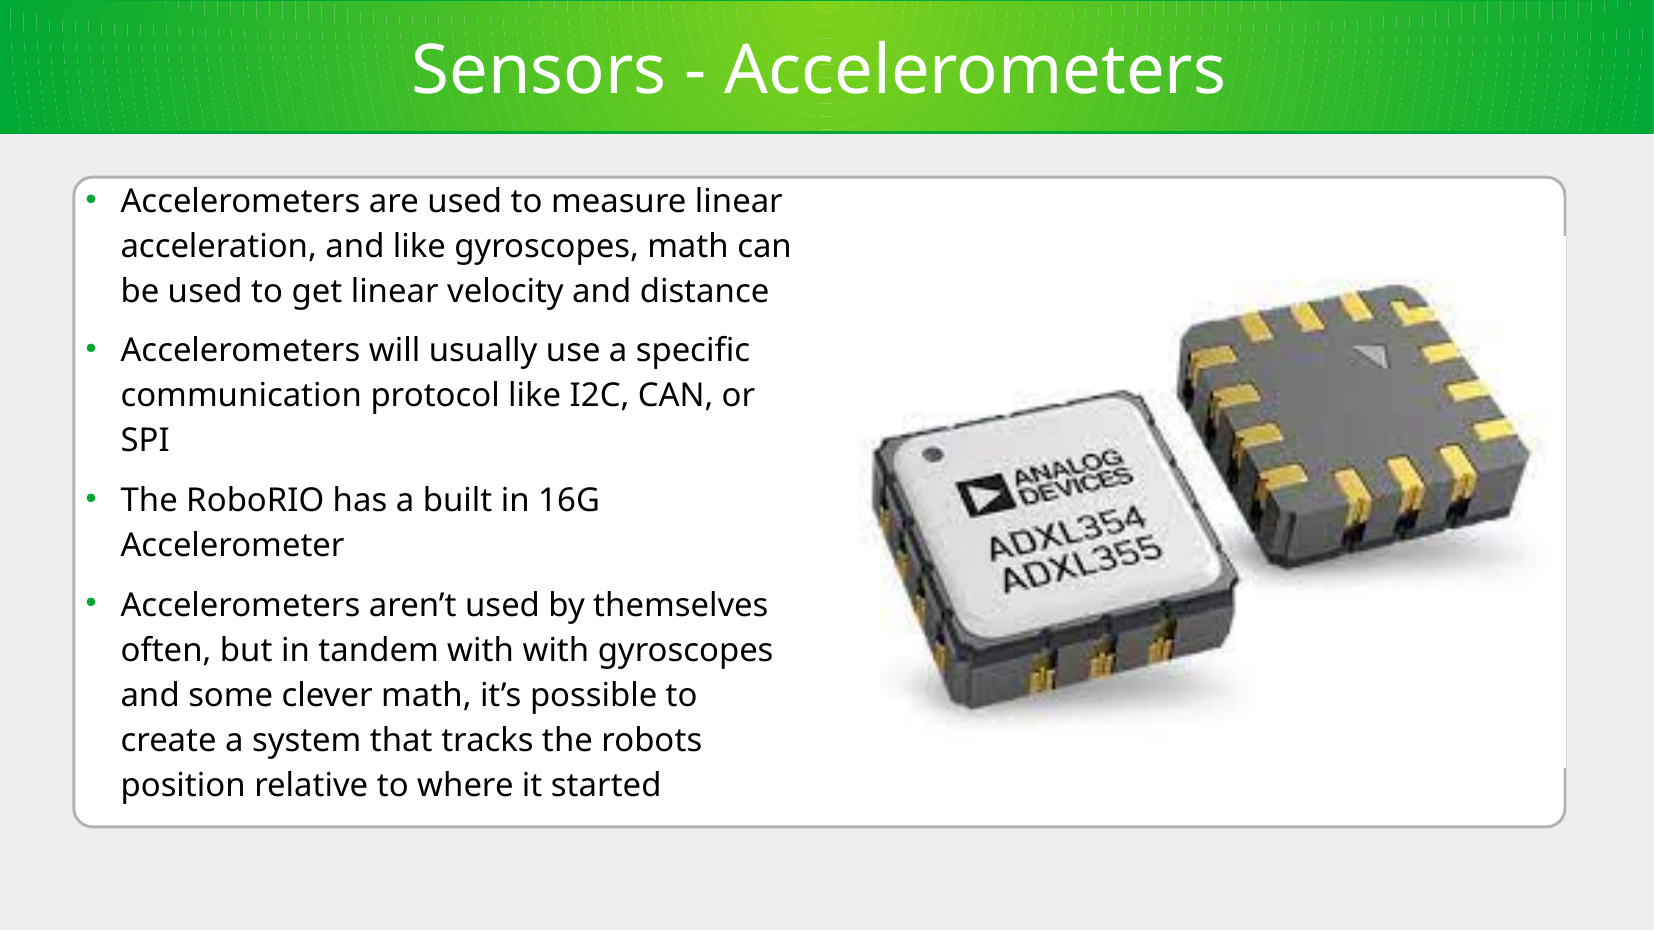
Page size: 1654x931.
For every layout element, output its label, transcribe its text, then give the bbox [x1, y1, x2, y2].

title Sensors - Accelerometers [73, 14, 1565, 119]
list Accelerometers are used to measure linear acceleration, and like gyroscopes, math can be used to get linear velocity and distance Accelerometers will usually use a specific communication protocol like I2C, CAN, or SPI The RoboRIO has a built in 16G Accelerometer Accelerometers aren’t used by themselves often, but in tandem with with gyroscopes and some clever math, it’s possible to create a system that tracks the robots position relative to where it started [73, 177, 802, 827]
picture [837, 236, 1566, 768]
